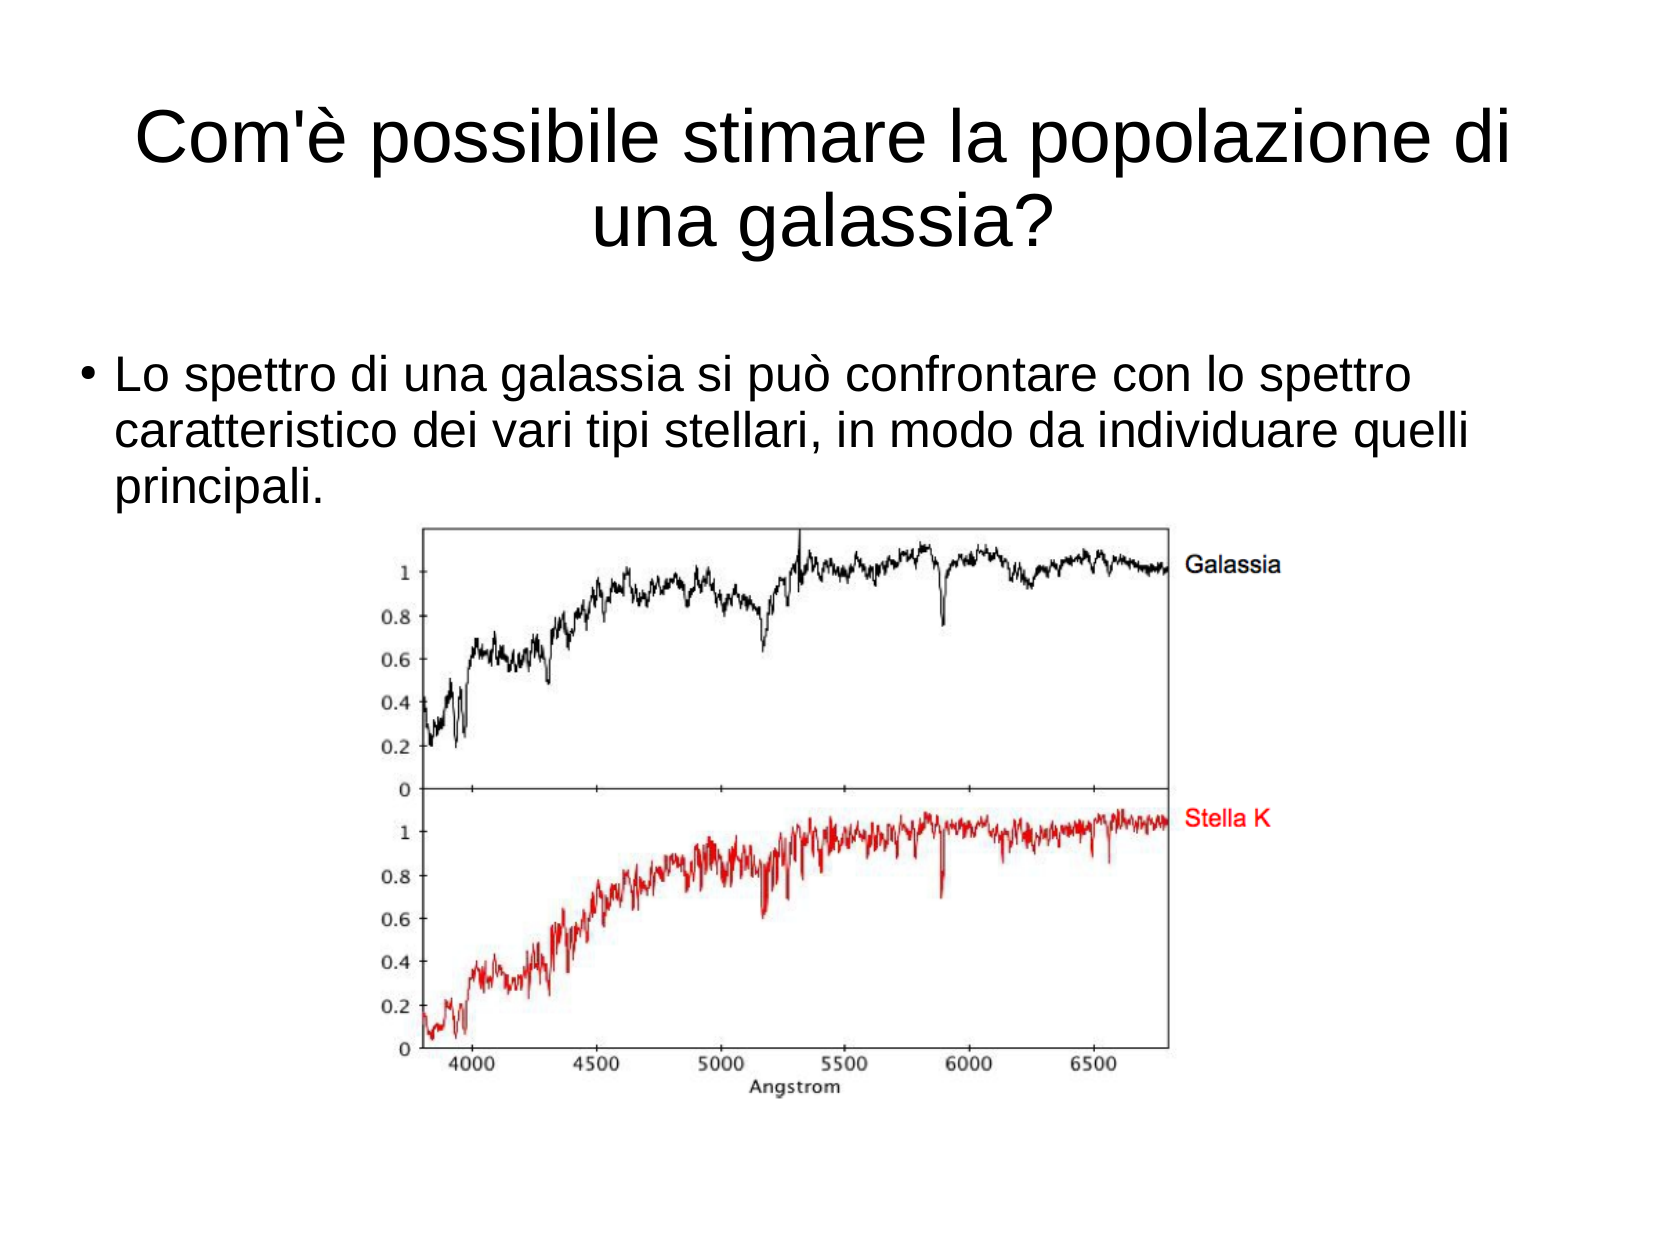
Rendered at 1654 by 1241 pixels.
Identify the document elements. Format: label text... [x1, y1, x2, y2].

picture [342, 507, 1294, 1111]
subtitle Com'è possibile stimare la popolazione di una galassia? Lo spettro di una galassia si può confrontare con lo spettro caratteristico dei vari tipi stellari, in modo da individuare quelli principali. [79, 29, 1568, 1089]
